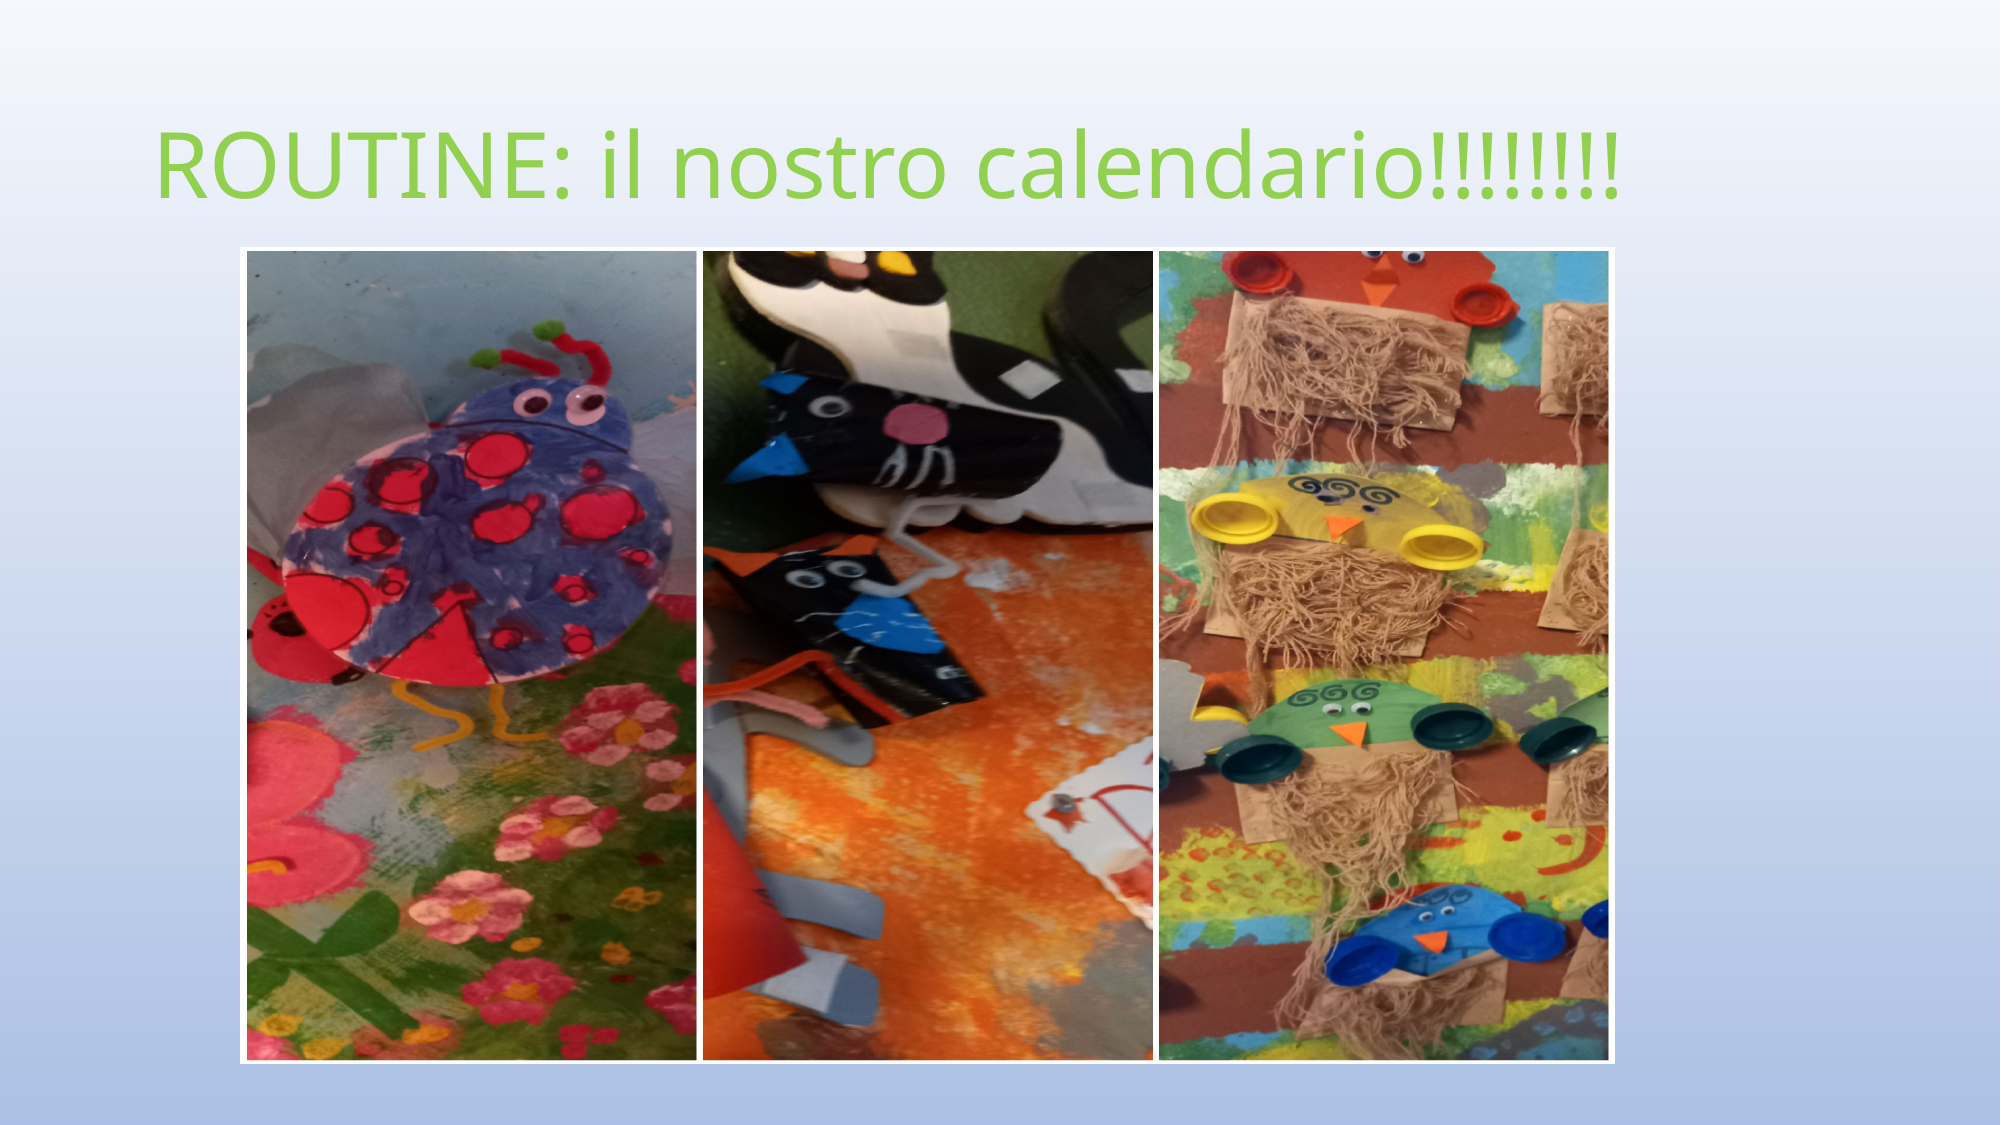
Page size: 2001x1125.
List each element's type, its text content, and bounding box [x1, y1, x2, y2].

title ROUTINE: il nostro calendario!!!!!!!! [137, 59, 1863, 278]
picture [240, 247, 1615, 1064]
